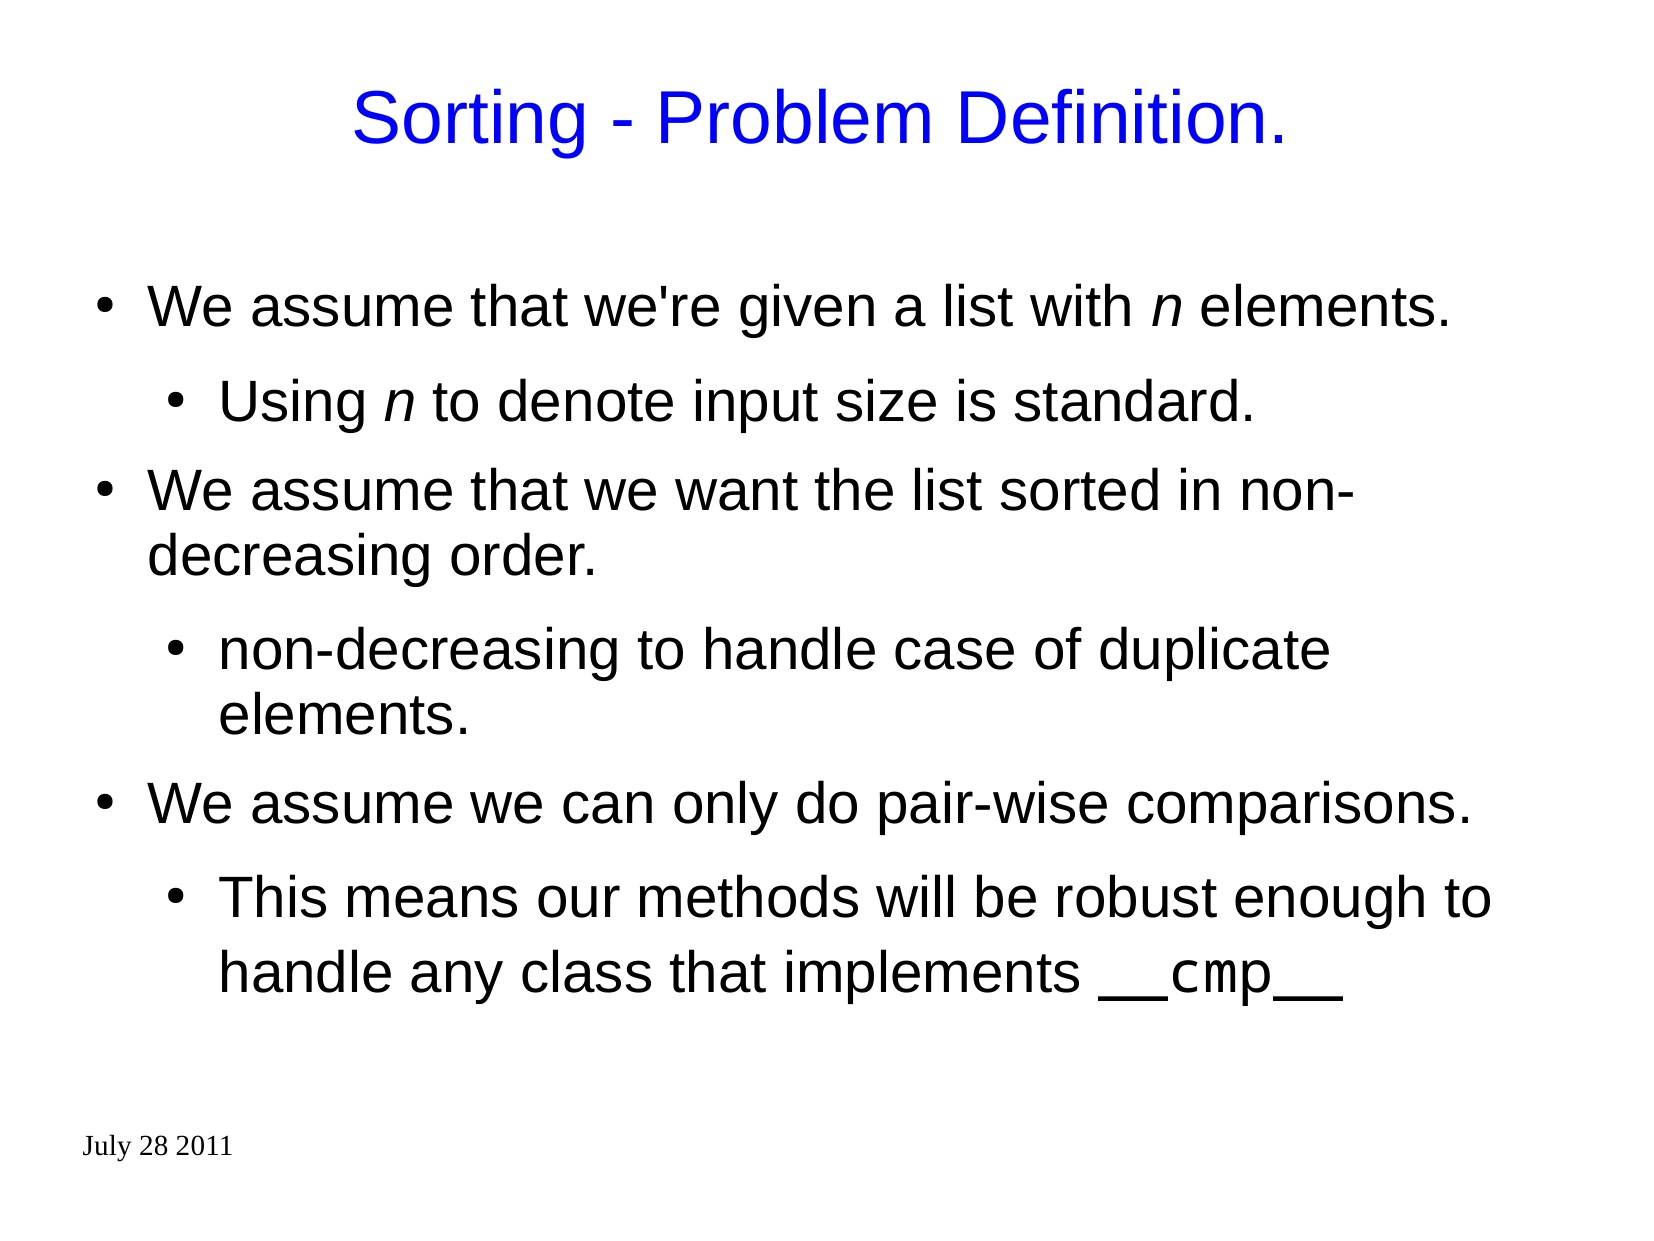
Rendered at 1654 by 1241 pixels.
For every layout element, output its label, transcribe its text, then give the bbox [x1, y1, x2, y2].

list We assume that we're given a list with n elements. Using n to denote input size is standard. We assume that we want the list sorted in non-decreasing order. non-decreasing to handle case of duplicate elements. We assume we can only do pair-wise comparisons. This means our methods will be robust enough to handle any class that implements __cmp__ [76, 274, 1565, 1093]
title Sorting - Problem Definition. [76, 58, 1565, 178]
